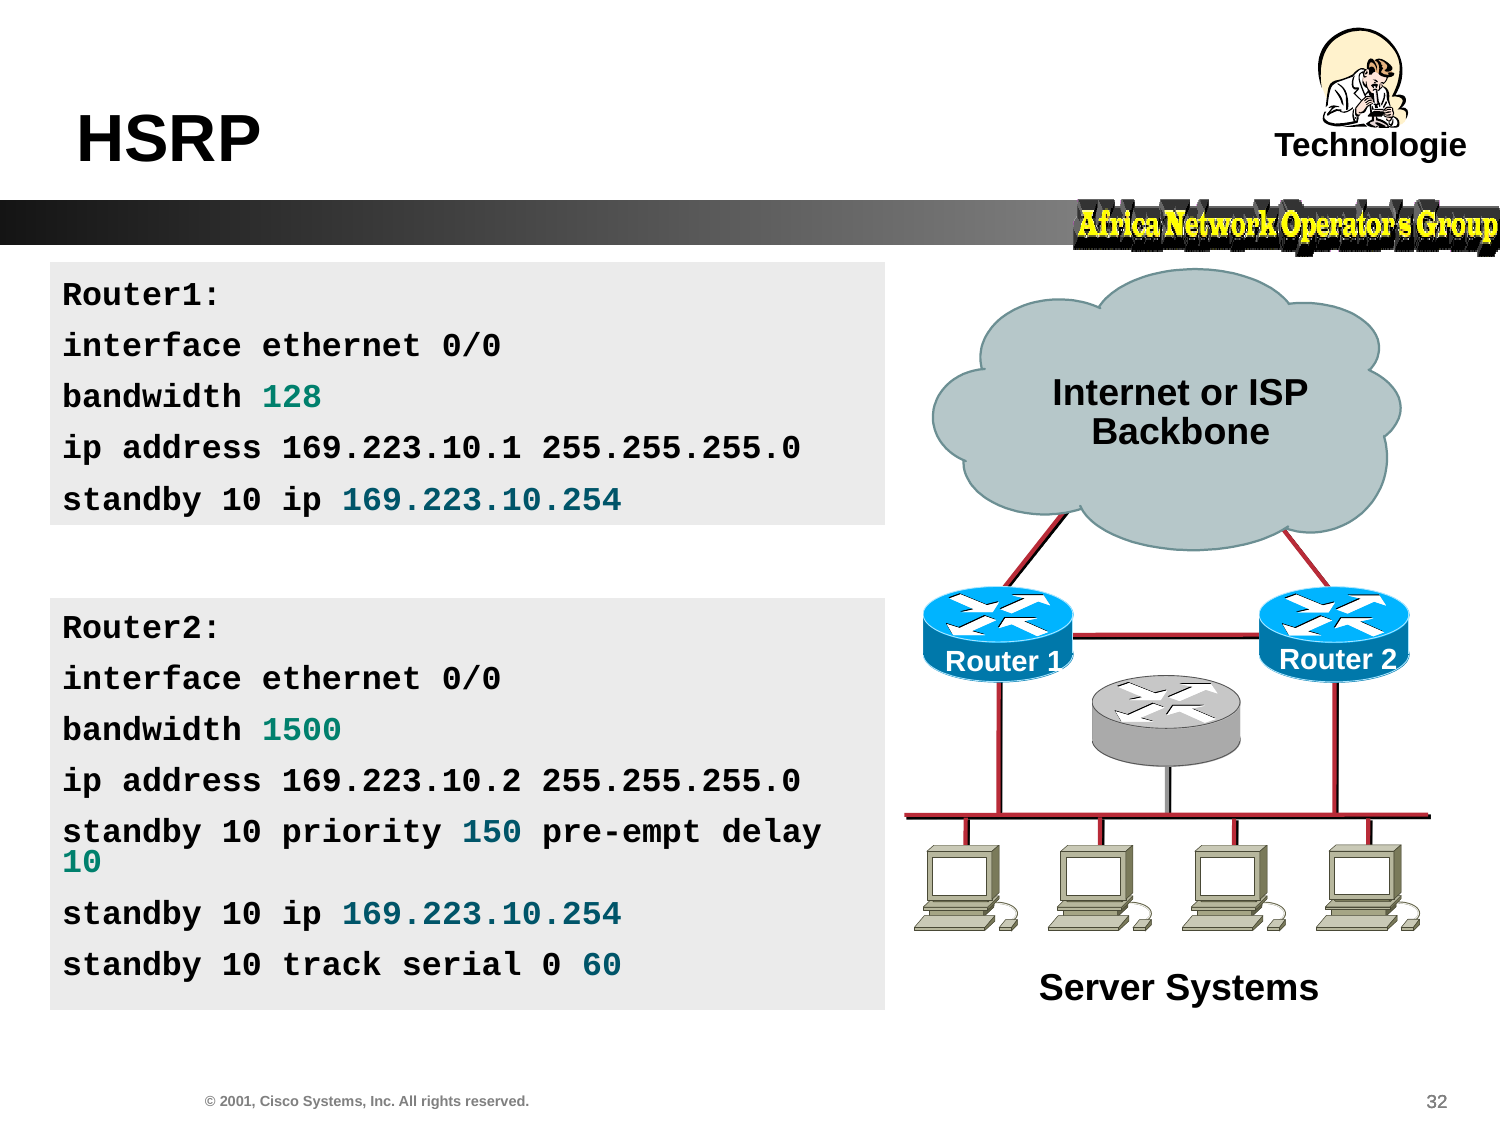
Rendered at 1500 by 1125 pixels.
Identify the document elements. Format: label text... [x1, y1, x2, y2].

picture [1259, 658, 1264, 683]
picture [1259, 586, 1410, 634]
picture [1003, 595, 1048, 612]
picture [952, 595, 997, 612]
text_box Internet or ISP Backbone [1037, 360, 1324, 458]
title HSRP [62, 90, 275, 180]
picture [1339, 596, 1384, 613]
picture [1336, 618, 1381, 634]
picture [1092, 675, 1241, 767]
text_box Router1: interface ethernet 0/0 bandwidth 128 ip address 169.223.10.1 255.255.255.0 standby 10 ip 169.223.10.254 [50, 262, 876, 527]
picture [1047, 845, 1152, 932]
picture [930, 266, 1404, 553]
picture [1284, 617, 1330, 634]
text_box [50, 598, 885, 1010]
text_box Technologie [1262, 118, 1482, 170]
picture [949, 617, 994, 636]
text_box Router 2 [1264, 634, 1413, 684]
picture [1316, 844, 1421, 932]
picture [914, 845, 1018, 932]
picture [1000, 618, 1045, 635]
picture [923, 586, 992, 610]
picture [1317, 26, 1409, 118]
picture [923, 658, 930, 683]
text_box Server Systems [1024, 956, 1334, 1016]
text_box Router2: interface ethernet 0/0 bandwidth 1500 ip address 169.223.10.2 255.255.255.0 standby 10 priority 150 pre-empt delay 10 standby 10 ip 169.223.10.254 standby 10 track serial 0 60 [50, 600, 878, 1013]
picture [1004, 586, 1074, 636]
text_box Router 1 [930, 636, 1079, 686]
picture [1182, 845, 1286, 932]
picture [1287, 595, 1333, 612]
text_box [876, 262, 885, 525]
